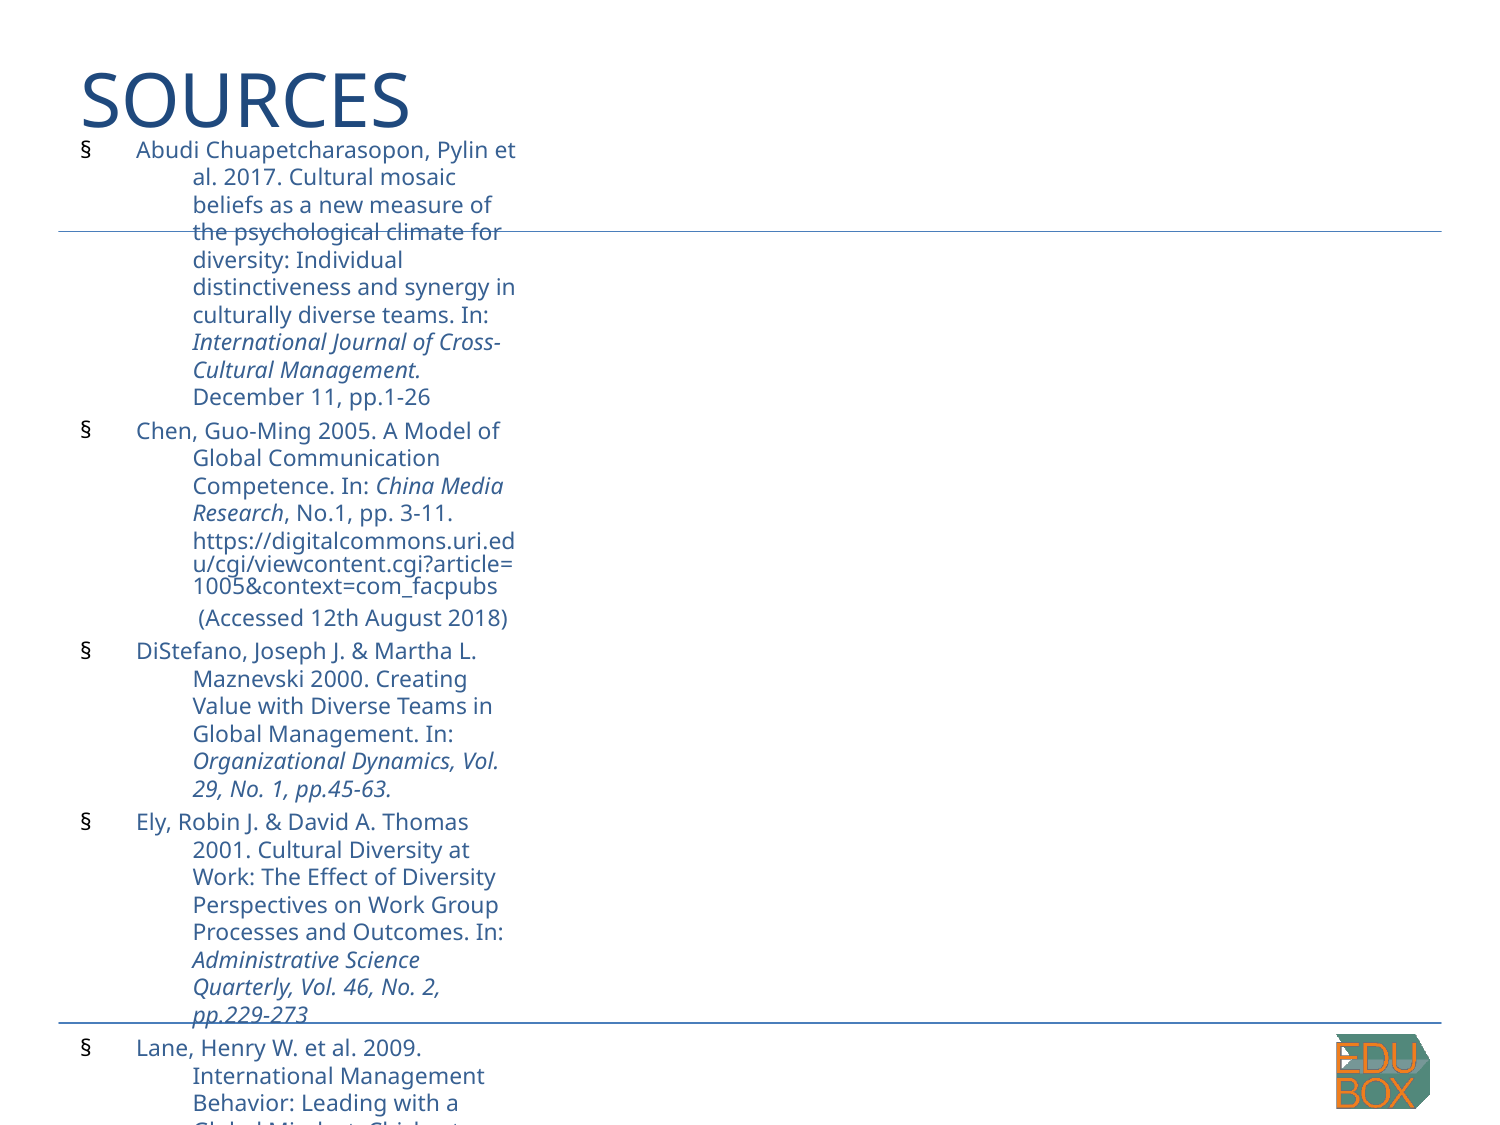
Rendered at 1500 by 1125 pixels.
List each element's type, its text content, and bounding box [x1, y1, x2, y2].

picture [1328, 1059, 1437, 1114]
title SOURCES [64, 42, 1040, 153]
list Abudi Chuapetcharasopon, Pylin et al. 2017. Cultural mosaic beliefs as a new measure of the psychological climate for diversity: Individual distinctiveness and synergy in culturally diverse teams. In: International Journal of Cross-Cultural Management. December 11, pp.1-26 Chen, Guo-Ming 2005. A Model of Global Communication Competence. In: China Media Research, No.1, pp. 3-11. https://digitalcommons.uri.edu/cgi/viewcontent.cgi?article=1005&context=com_facpubs (Accessed 12th August 2018) DiStefano, Joseph J. & Martha L. Maznevski 2000. Creating Value with Diverse Teams in Global Management. In: Organizational Dynamics, Vol. 29, No. 1, pp.45-63. Ely, Robin J. & David A. Thomas 2001. Cultural Diversity at Work: The Effect of Diversity Perspectives on Work Group Processes and Outcomes. In: Administrative Science Quarterly, Vol. 46, No. 2, pp.229-273 Lane, Henry W. et al. 2009. International Management Behavior: Leading with a Global Mindset. Chichester, West Sussex: Wiley Lane, Henry W. & Martha L. Maznevski 2014. International Management Behaviour: Global and Sustainable Leadership. Padstow, Cornwall: Wiley Loden, Marilyn and Judy B. Rosener 1991. Workforce America!: Managing Employee Diversity as a vital resource. New York: McGraw-Hill Maznevski, M. L. & Joseph J. J. DiStefano 2000. Global leaders are team players: Developing global leaders through membership on global teams. In: Human Resource Management. Summer/Fall Vol 39, No.2,3, pp. 195-208 Rathje, Stefanie 2011. The cohesion approach of culture and its implications for the training of intercultural competence. In: Journal Advances in Higher Education: Research, Education and Innovation, pp. 95-114. http://stefanie-rathje.de/wp-content/uploads/2014/05/SPACE_Paper_Stefanie_Rathje.pdf (Accessed 20th February 2018) [53, 243, 1459, 1059]
